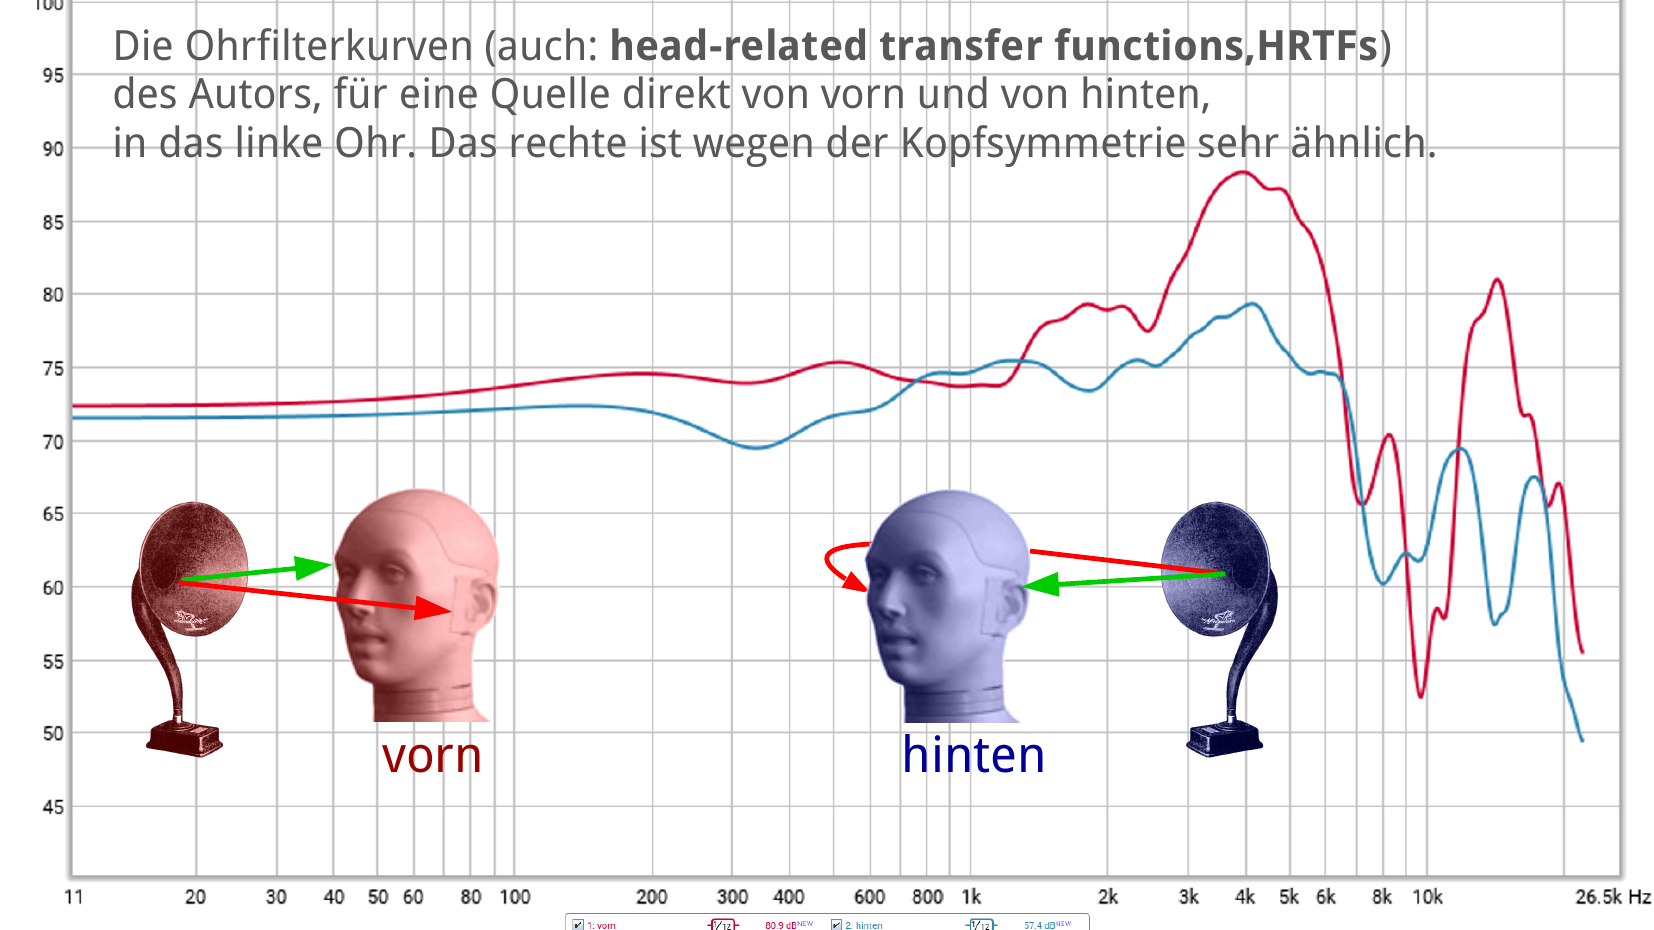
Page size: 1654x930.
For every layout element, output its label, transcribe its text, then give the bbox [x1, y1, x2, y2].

list hinten [831, 726, 1093, 825]
list Die Ohrfilterkurven (auch: head-related transfer functions,HRTFs) des Autors, für eine Quelle direkt von vorn und von hinten, in das linke Ohr. Das rechte ist wegen der Kopfsymmetrie sehr ähnlich. [41, 21, 1653, 172]
list vorn [311, 726, 573, 825]
picture [0, 0, 1653, 930]
